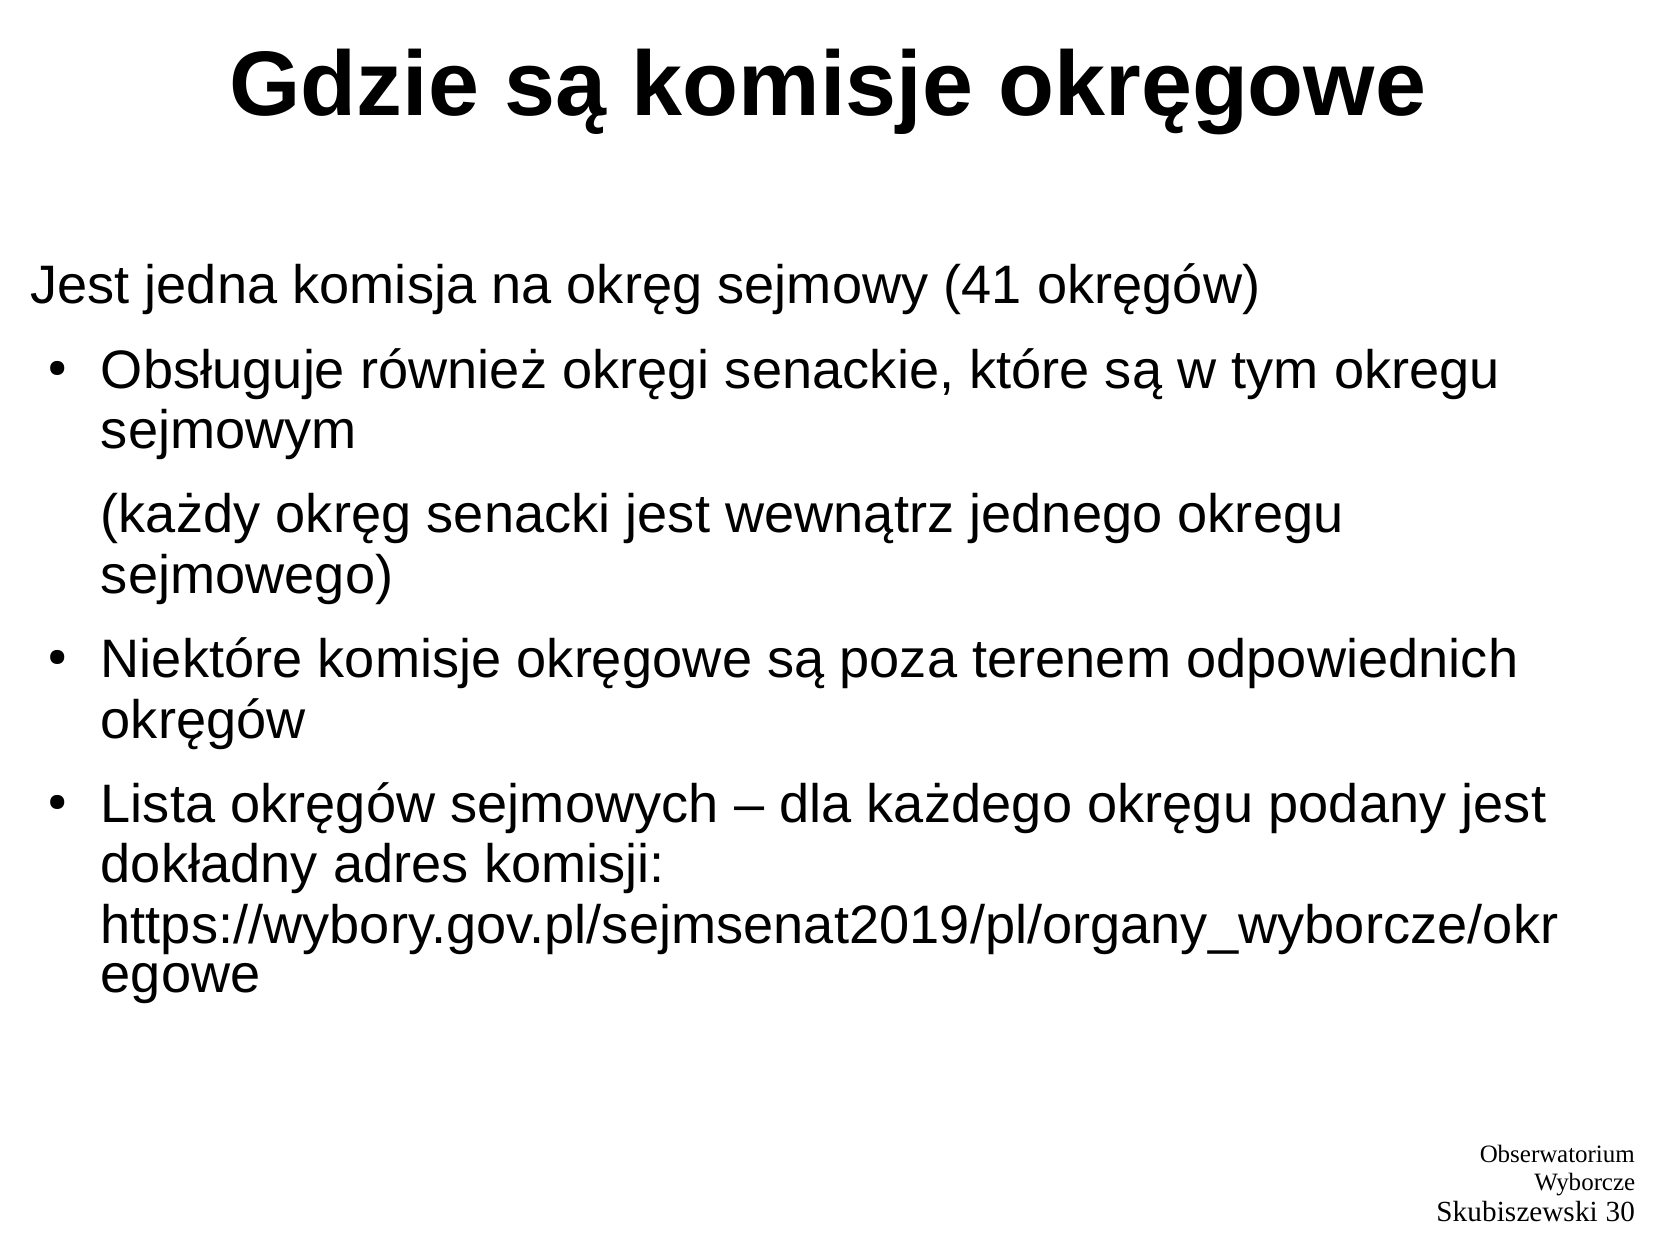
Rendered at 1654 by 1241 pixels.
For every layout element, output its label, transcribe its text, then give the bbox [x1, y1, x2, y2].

list Jest jedna komisja na okręg sejmowy (41 okręgów) Obsługuje również okręgi senackie, które są w tym okregu sejmowym (każdy okręg senacki jest wewnątrz jednego okregu sejmowego) Niektóre komisje okręgowe są poza terenem odpowiednich okręgów Lista okręgów sejmowych – dla każdego okręgu podany jest dokładny adres komisji: https://wybory.gov.pl/sejmsenat2019/pl/organy_wyborcze/okregowe [30, 255, 1583, 1241]
title Gdzie są komisje okręgowe [84, 32, 1573, 238]
